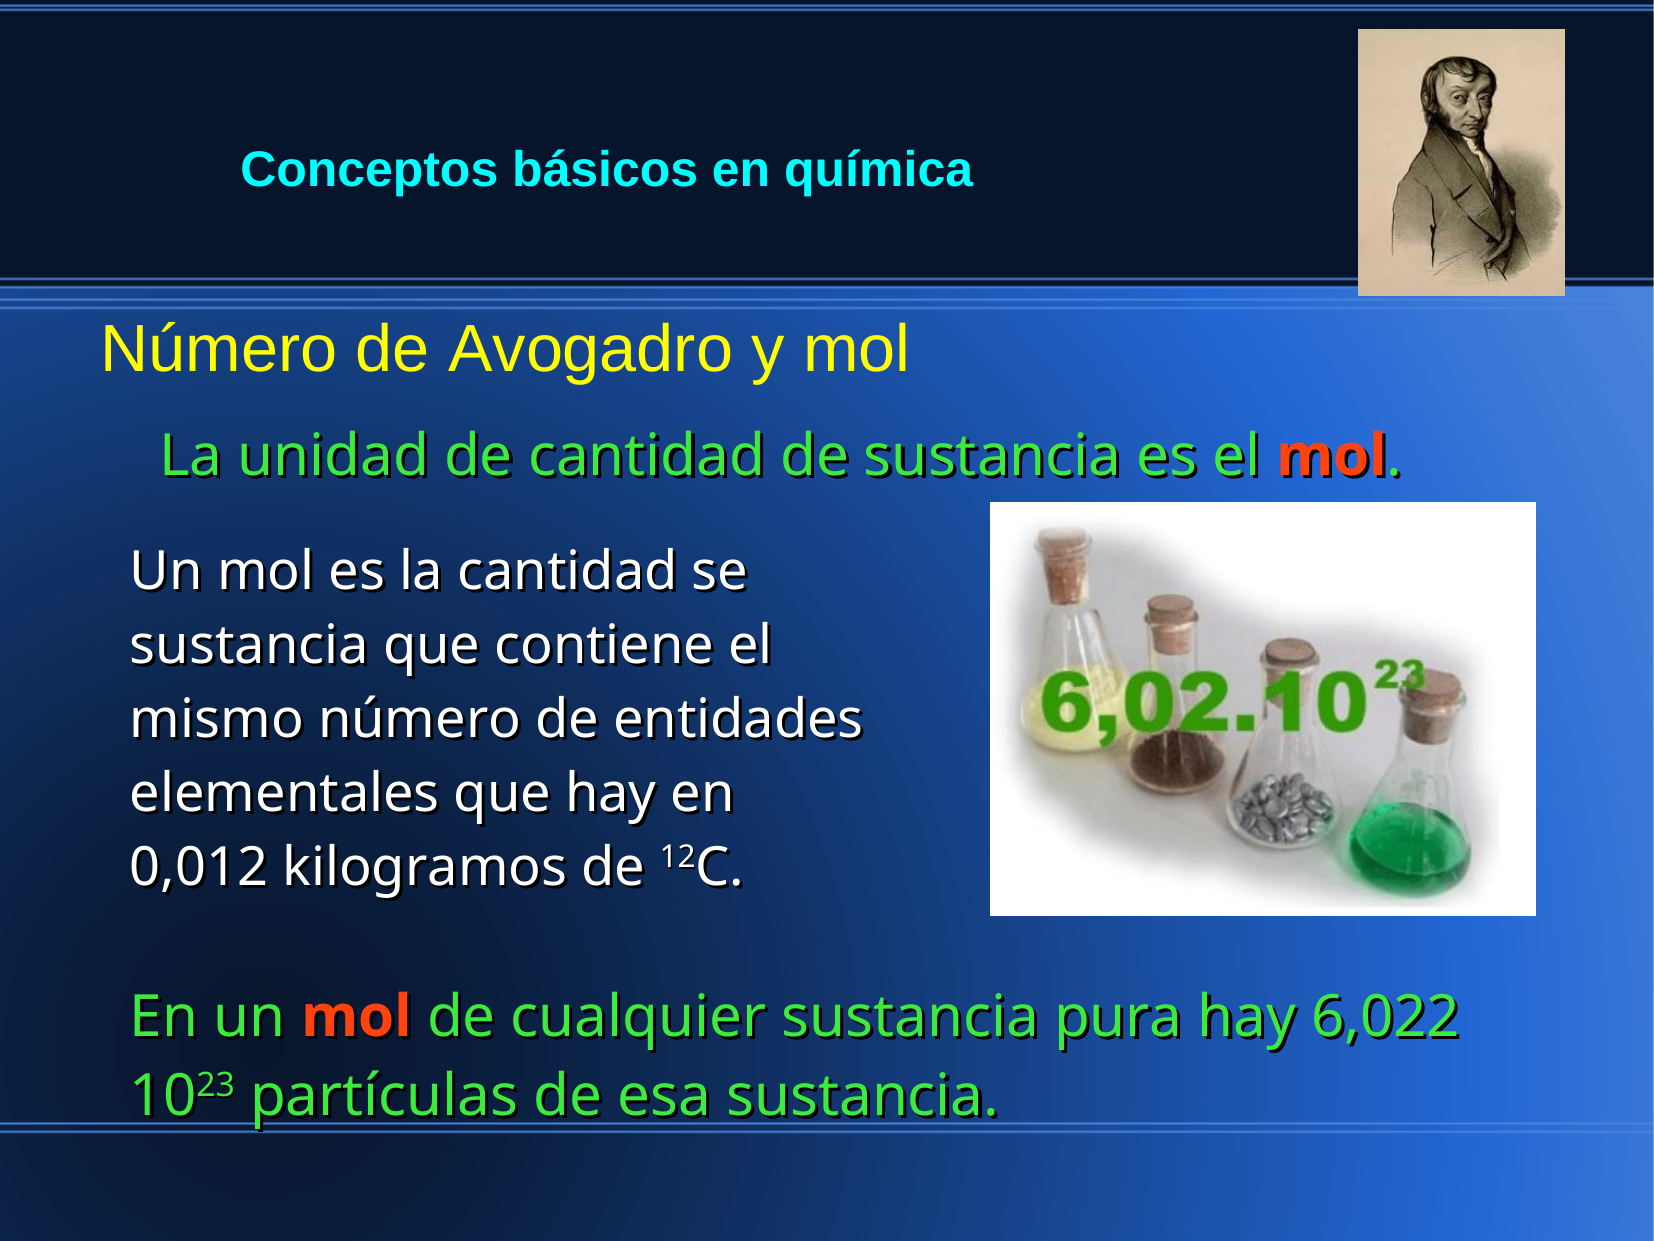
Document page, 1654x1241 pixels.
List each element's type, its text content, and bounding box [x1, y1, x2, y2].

title Conceptos básicos en química [32, 118, 1182, 220]
text_box En un mol de cualquier sustancia pura hay 6,022 1023 partículas de esa sustancia. [59, 974, 1565, 1135]
list Número de Avogadro y mol [29, 206, 1654, 462]
text_box Un mol es la cantidad se sustancia que contiene el mismo número de entidades elementales que hay en 0,012 kilogramos de 12C. [59, 531, 886, 922]
picture [0, 0, 1654, 1241]
text_box La unidad de cantidad de sustancia es el mol. [88, 413, 1595, 496]
